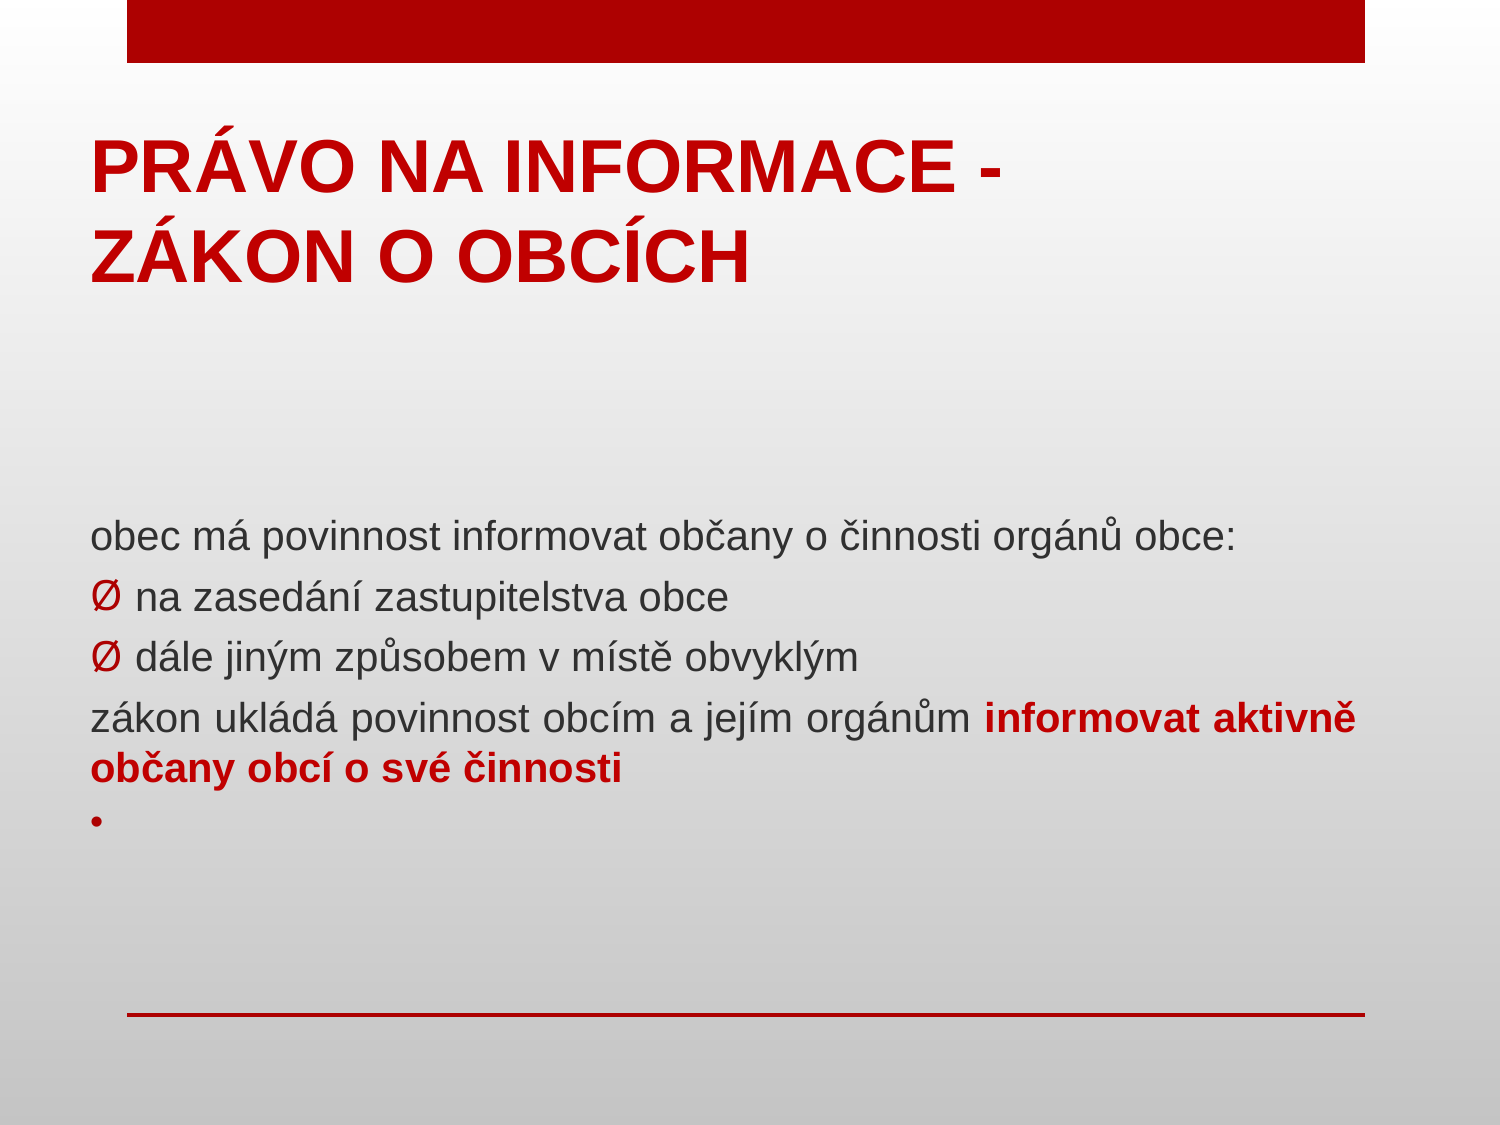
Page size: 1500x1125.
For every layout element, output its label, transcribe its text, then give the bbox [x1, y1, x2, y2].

list obec má povinnost informovat občany o činnosti orgánů obce: na zasedání zastupitelstva obce dále jiným způsobem v místě obvyklým zákon ukládá povinnost obcím a jejím orgánům informovat aktivně občany obcí o své činnosti [75, 290, 1412, 1063]
title PRÁVO NA INFORMACE - ZÁKON O OBCÍCH [75, 45, 1300, 290]
